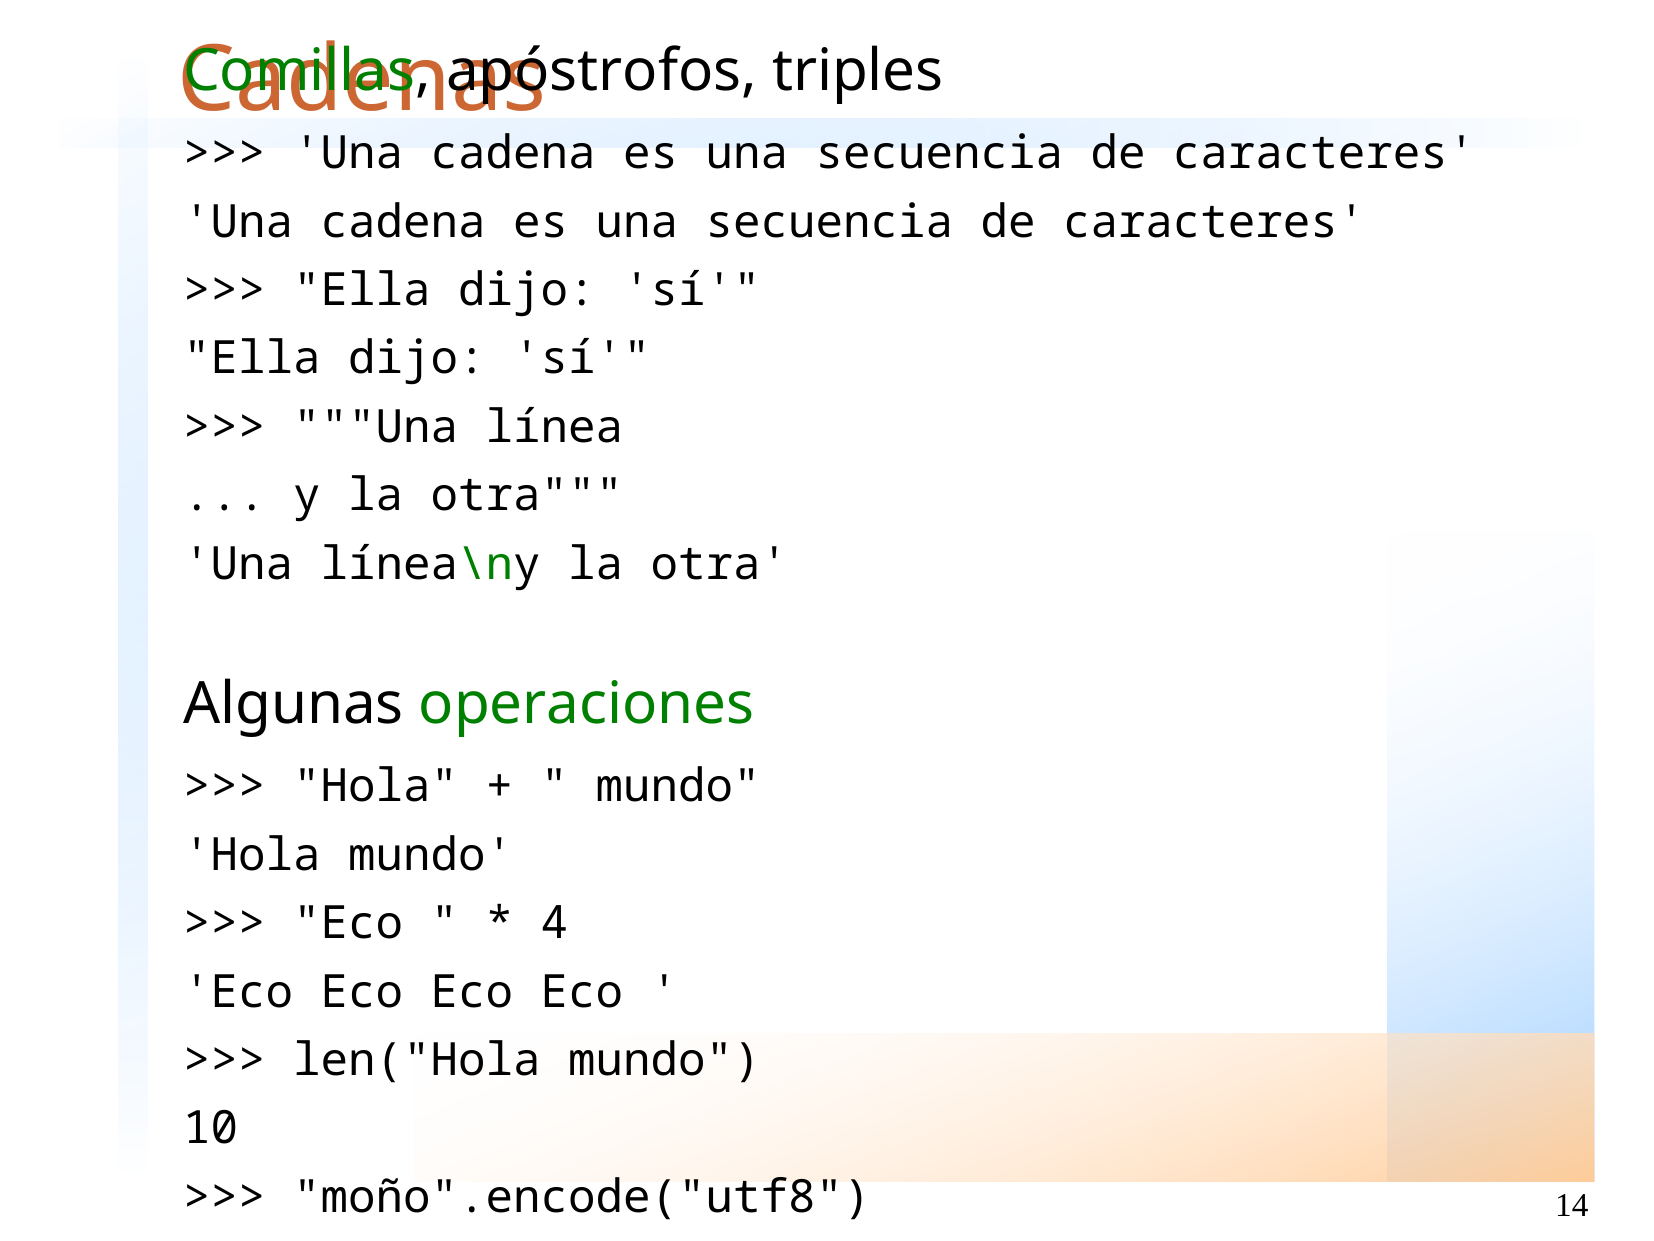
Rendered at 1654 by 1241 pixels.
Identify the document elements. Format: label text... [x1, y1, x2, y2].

title Cadenas [177, 0, 1595, 149]
text_box Comillas, apóstrofos, triples >>> 'Una cadena es una secuencia de caracteres' 'Una cadena es una secuencia de caracteres' >>> "Ella dijo: 'sí'" "Ella dijo: 'sí'" >>> """Una línea ... y la otra""" 'Una línea\ny la otra' Algunas operaciones >>> "Hola" + " mundo" 'Hola mundo' >>> "Eco " * 4 'Eco Eco Eco Eco ' >>> len("Hola mundo") 10 >>> "moño".encode("utf8") b'mo\xc3\xb1o' [147, 149, 1595, 1173]
